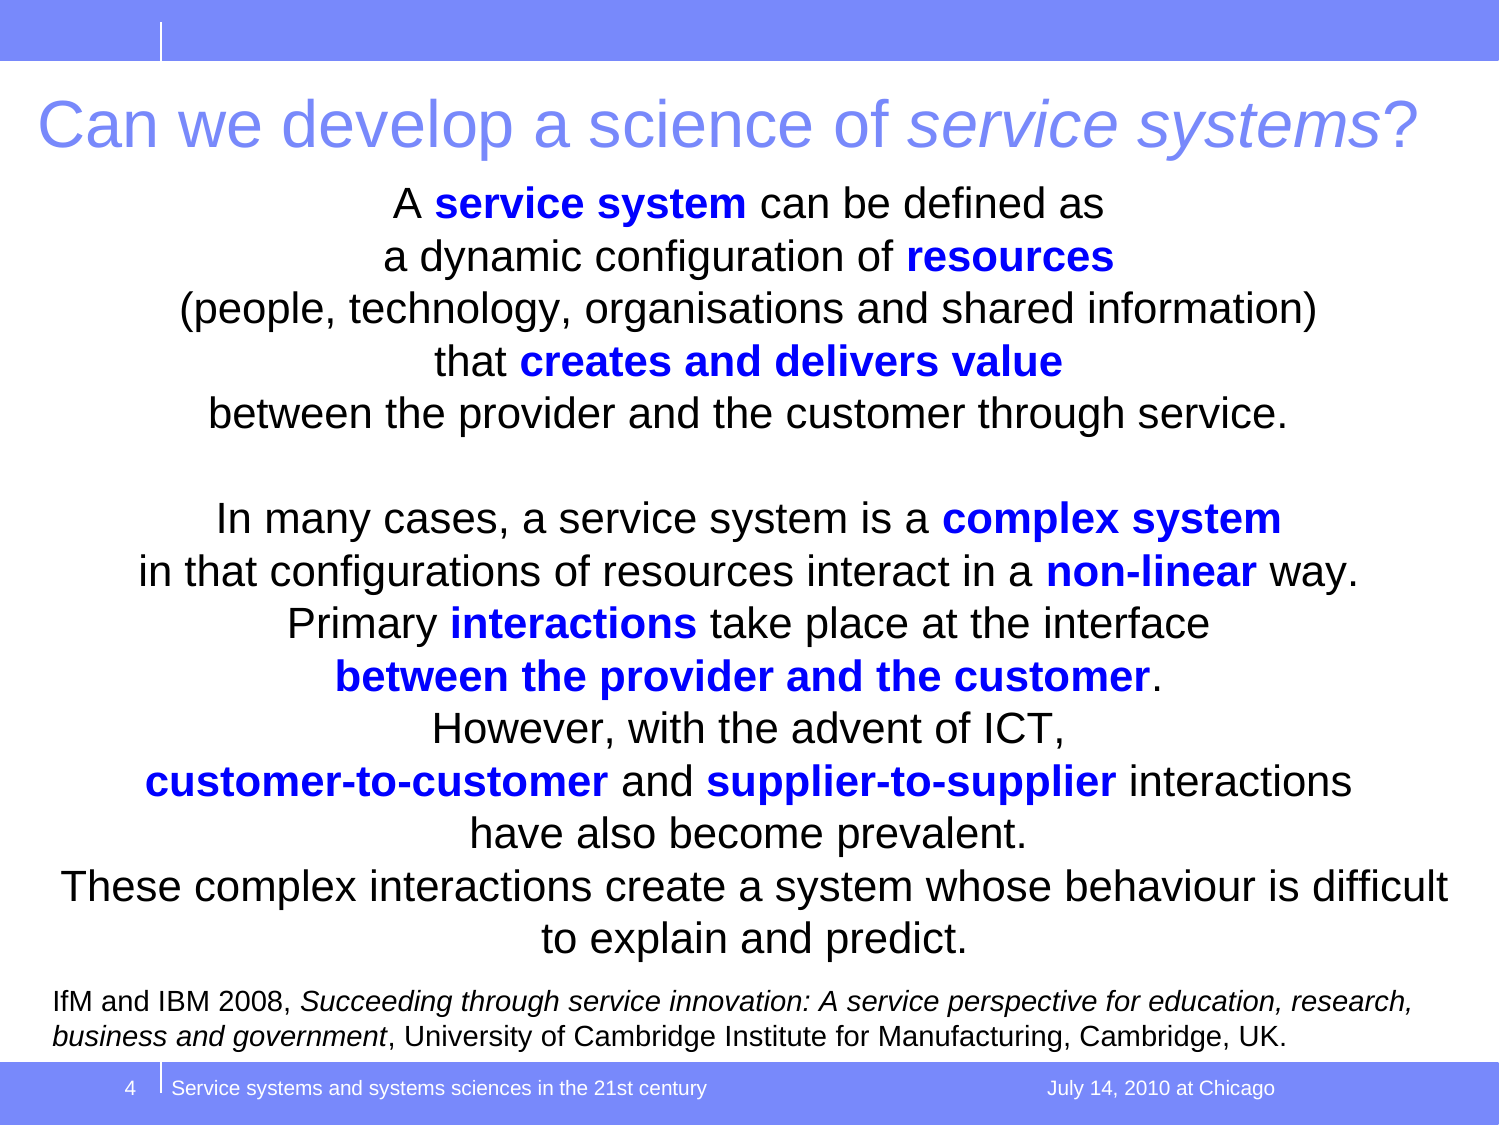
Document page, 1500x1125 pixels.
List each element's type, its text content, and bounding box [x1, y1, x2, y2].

title Can we develop a science of service systems? [37, 90, 1463, 167]
text_box IfM and IBM 2008, Succeeding through service innovation: A service perspective for education, research, business and government, University of Cambridge Institute for Manufacturing, Cambridge, UK. [37, 975, 1487, 1065]
text_box A service system can be defined as a dynamic configuration of resources (people, technology, organisations and shared information) that creates and delivers value between the provider and the customer through service. In many cases, a service system is a complex system in that configurations of resources interact in a non-linear way. Primary interactions take place at the interface between the provider and the customer. However, with the advent of ICT, customer-to-customer and supplier-to-supplier interactions have also become prevalent. These complex interactions create a system whose behaviour is difficult to explain and predict. [27, 167, 1483, 970]
